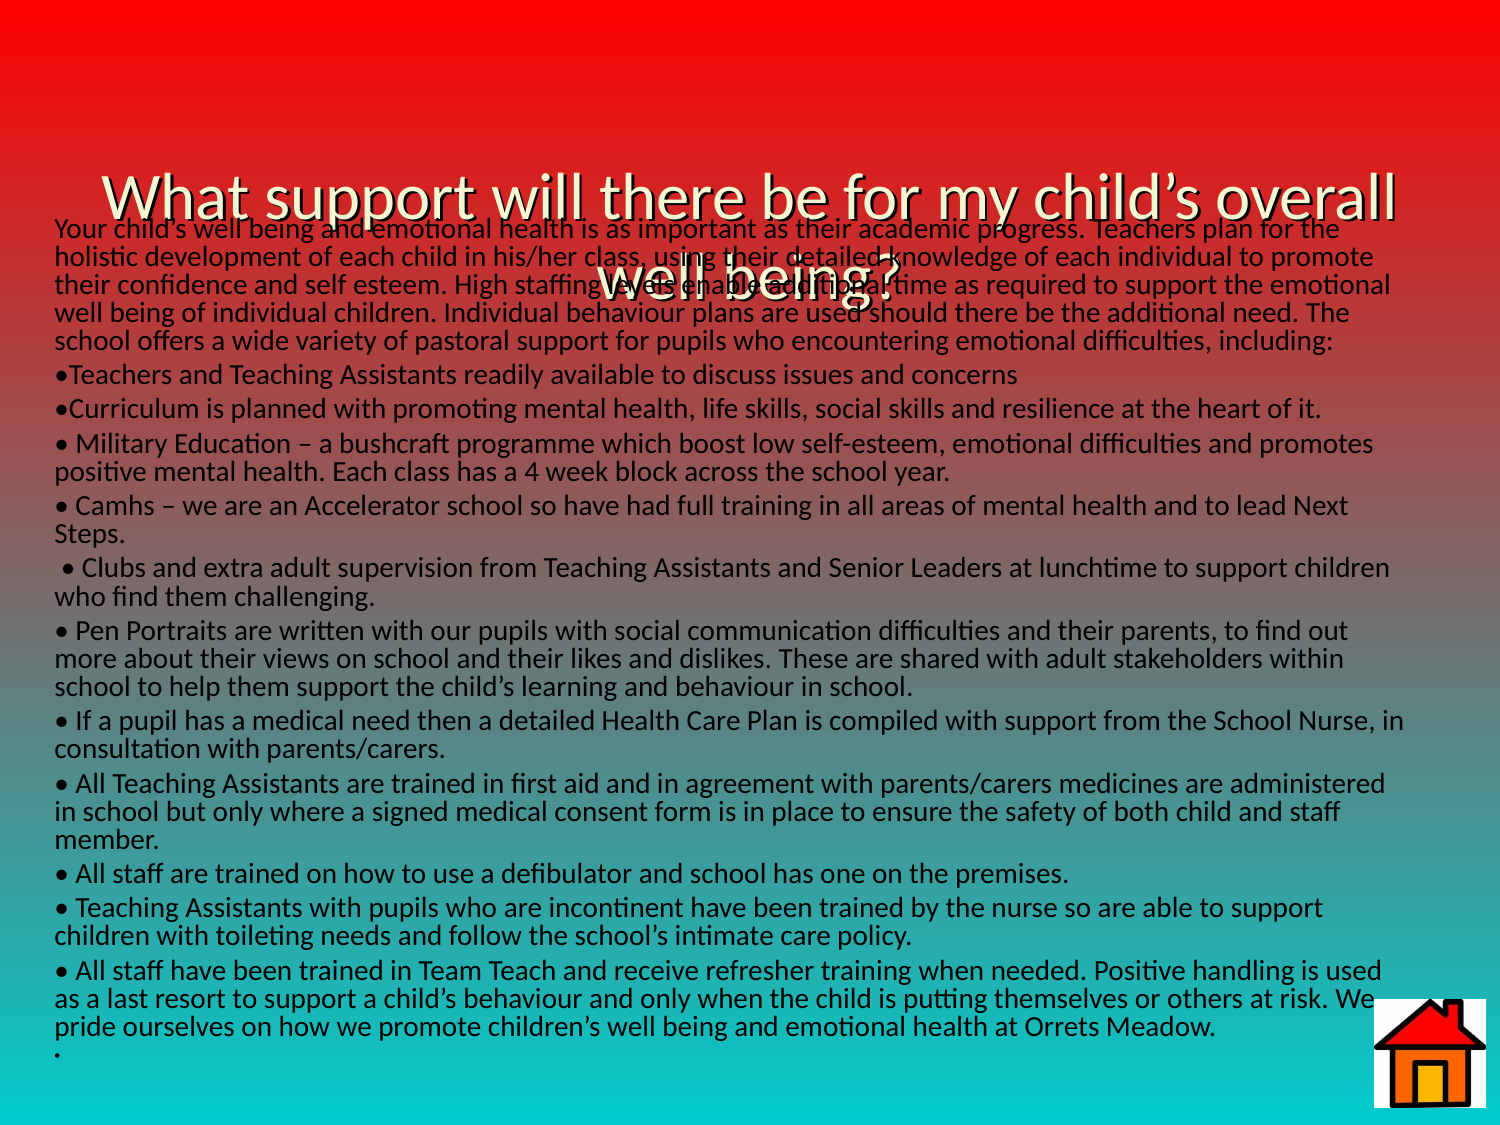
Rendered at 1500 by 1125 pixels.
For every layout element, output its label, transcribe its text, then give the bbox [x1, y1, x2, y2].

list Your child’s well being and emotional health is as important as their academic progress. Teachers plan for the holistic development of each child in his/her class, using their detailed knowledge of each individual to promote their confidence and self esteem. High staffing levels enable additional time as required to support the emotional well being of individual children. Individual behaviour plans are used should there be the additional need. The school offers a wide variety of pastoral support for pupils who encountering emotional difficulties, including: •Teachers and Teaching Assistants readily available to discuss issues and concerns •Curriculum is planned with promoting mental health, life skills, social skills and resilience at the heart of it. • Military Education – a bushcraft programme which boost low self-esteem, emotional difficulties and promotes positive mental health. Each class has a 4 week block across the school year. • Camhs – we are an Accelerator school so have had full training in all areas of mental health and to lead Next Steps. • Clubs and extra adult supervision from Teaching Assistants and Senior Leaders at lunchtime to support children who find them challenging. • Pen Portraits are written with our pupils with social communication difficulties and their parents, to find out more about their views on school and their likes and dislikes. These are shared with adult stakeholders within school to help them support the child’s learning and behaviour in school. • If a pupil has a medical need then a detailed Health Care Plan is compiled with support from the School Nurse, in consultation with parents/carers. • All Teaching Assistants are trained in first aid and in agreement with parents/carers medicines are administered in school but only where a signed medical consent form is in place to ensure the safety of both child and staff member. • All staff are trained on how to use a defibulator and school has one on the premises. • Teaching Assistants with pupils who are incontinent have been trained by the nurse so are able to support children with toileting needs and follow the school’s intimate care policy. • All staff have been trained in Team Teach and receive refresher training when needed. Positive handling is used as a last resort to support a child’s behaviour and only when the child is putting themselves or others at risk. We pride ourselves on how we promote children’s well being and emotional health at Orrets Meadow. [39, 208, 1425, 1108]
picture [1374, 999, 1486, 1108]
title What support will there be for my child’s overall well being? [75, 45, 1426, 220]
